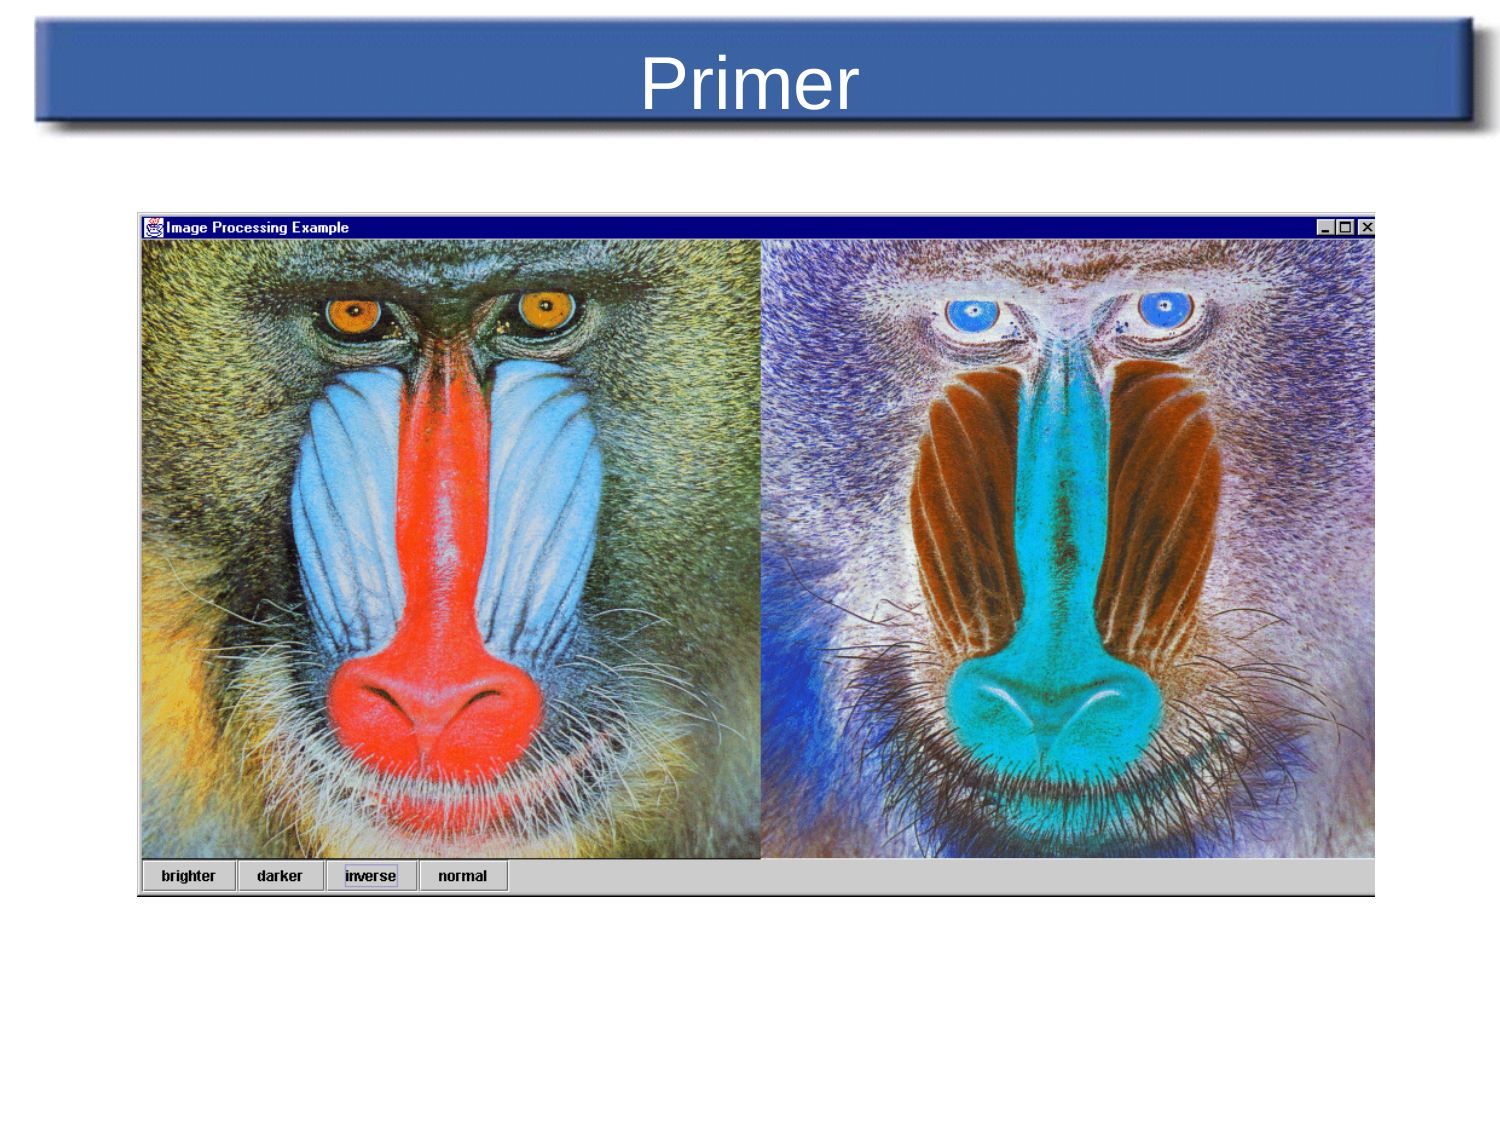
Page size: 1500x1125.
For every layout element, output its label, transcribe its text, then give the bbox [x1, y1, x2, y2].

title Primer [75, 26, 1426, 133]
picture [137, 212, 1375, 897]
picture [33, 14, 1500, 141]
